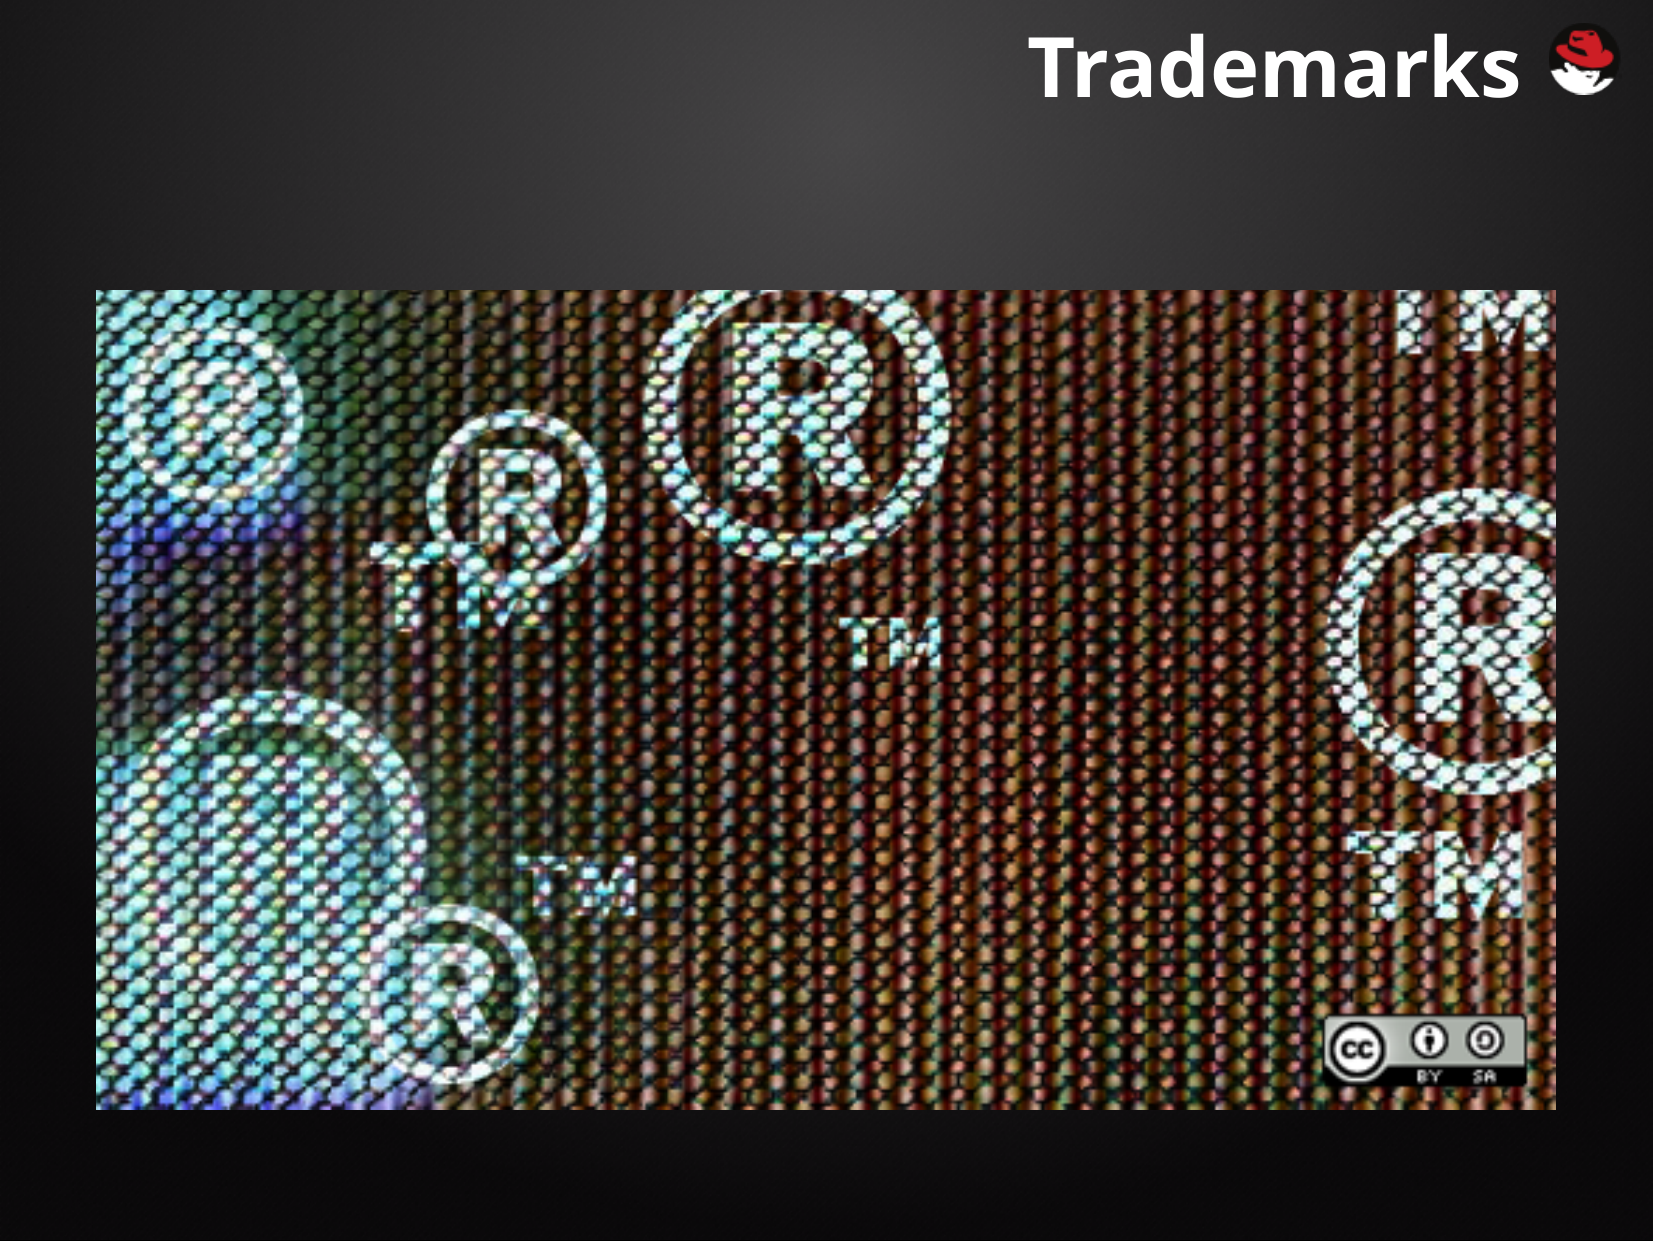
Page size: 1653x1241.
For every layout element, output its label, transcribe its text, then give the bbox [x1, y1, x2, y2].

picture [0, 0, 1653, 1240]
title Trademarks [87, 10, 1523, 111]
